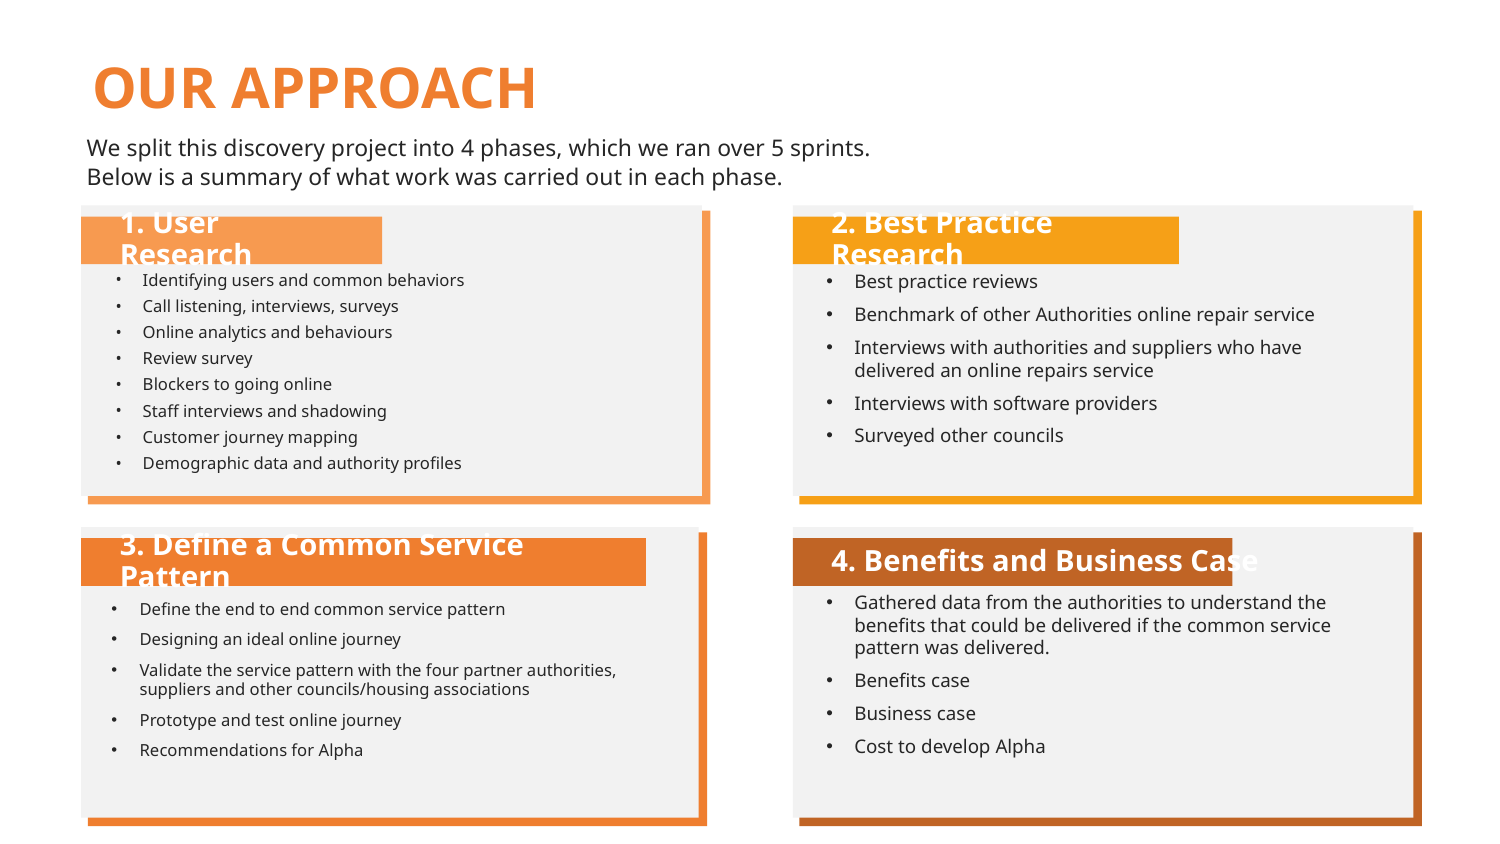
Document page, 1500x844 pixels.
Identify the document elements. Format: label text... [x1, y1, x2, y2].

text_box Identifying users and common behaviors Call listening, interviews, surveys Online analytics and behaviours Review survey Blockers to going online Staff interviews and shadowing Customer journey mapping Demographic data and authority profiles [102, 263, 580, 488]
text_box [81, 527, 708, 827]
text_box 1. User Research [108, 224, 342, 257]
text_box [792, 205, 1422, 505]
text_box [792, 527, 1422, 827]
text_box [81, 205, 711, 505]
text_box 3. Define a Common Service Pattern [108, 546, 647, 578]
text_box Gathered data from the authorities to understand the benefits that could be delivered if the common service pattern was delivered. Benefits case Business case Cost to develop Alpha [814, 585, 1373, 810]
text_box 4. Benefits and Business Case [820, 546, 1325, 578]
text_box Best practice reviews Benchmark of other Authorities online repair service Interviews with authorities and suppliers who have delivered an online repairs service Interviews with software providers Surveyed other councils [814, 264, 1373, 488]
text_box Define the end to end common service pattern Designing an ideal online journey Validate the service pattern with the four partner authorities, suppliers and other councils/housing associations Prototype and test online journey Recommendations for Alpha [99, 592, 668, 803]
text_box OUR APPROACH [81, 46, 639, 125]
text_box We split this discovery project into 4 phases, which we ran over 5 sprints. Below is a summary of what work was carried out in each phase. [81, 125, 1121, 193]
text_box 2. Best Practice Research [820, 224, 1189, 257]
